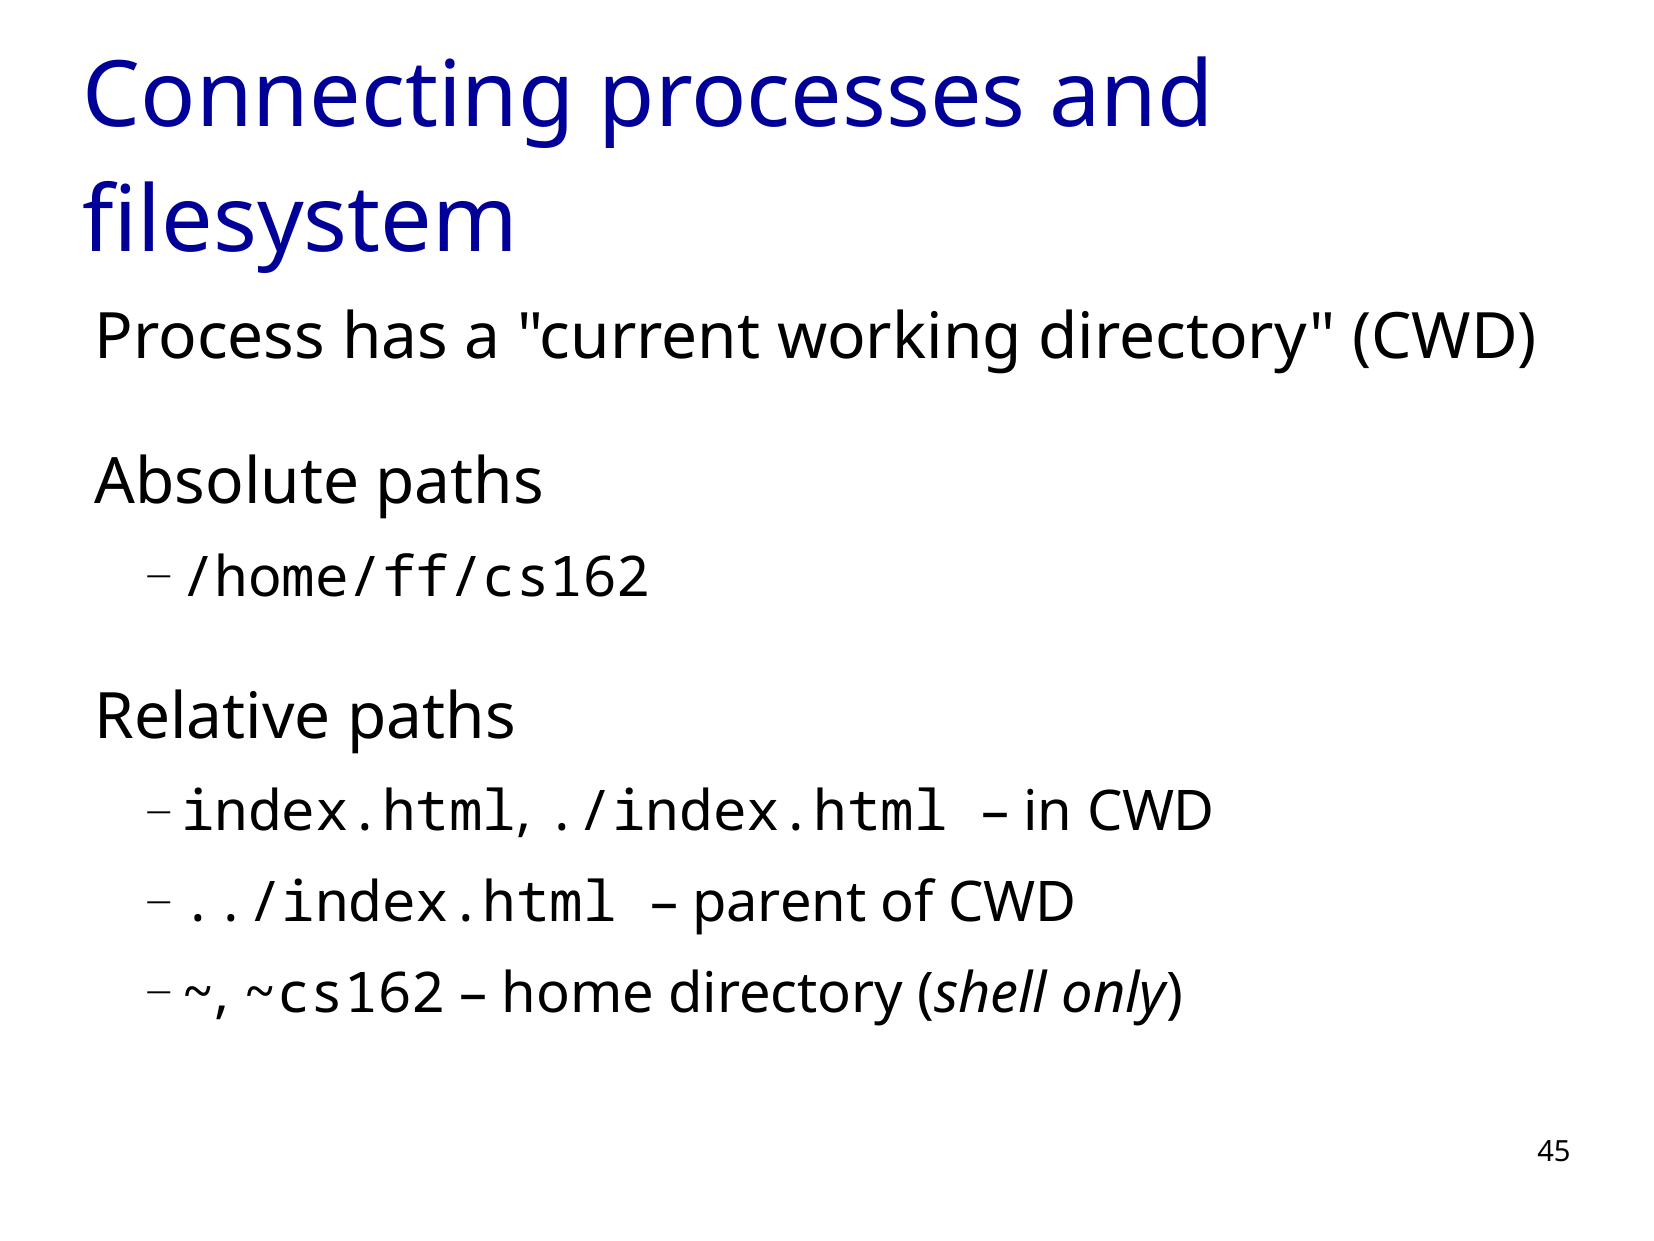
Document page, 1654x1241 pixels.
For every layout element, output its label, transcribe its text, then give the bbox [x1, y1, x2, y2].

list Process has a "current working directory" (CWD) Absolute paths /home/ff/cs162 Relative paths index.html, ./index.html – in CWD ../index.html – parent of CWD ~, ~cs162 – home directory (shell only) [60, 290, 1571, 1096]
title Connecting processes and filesystem [82, 49, 1571, 257]
